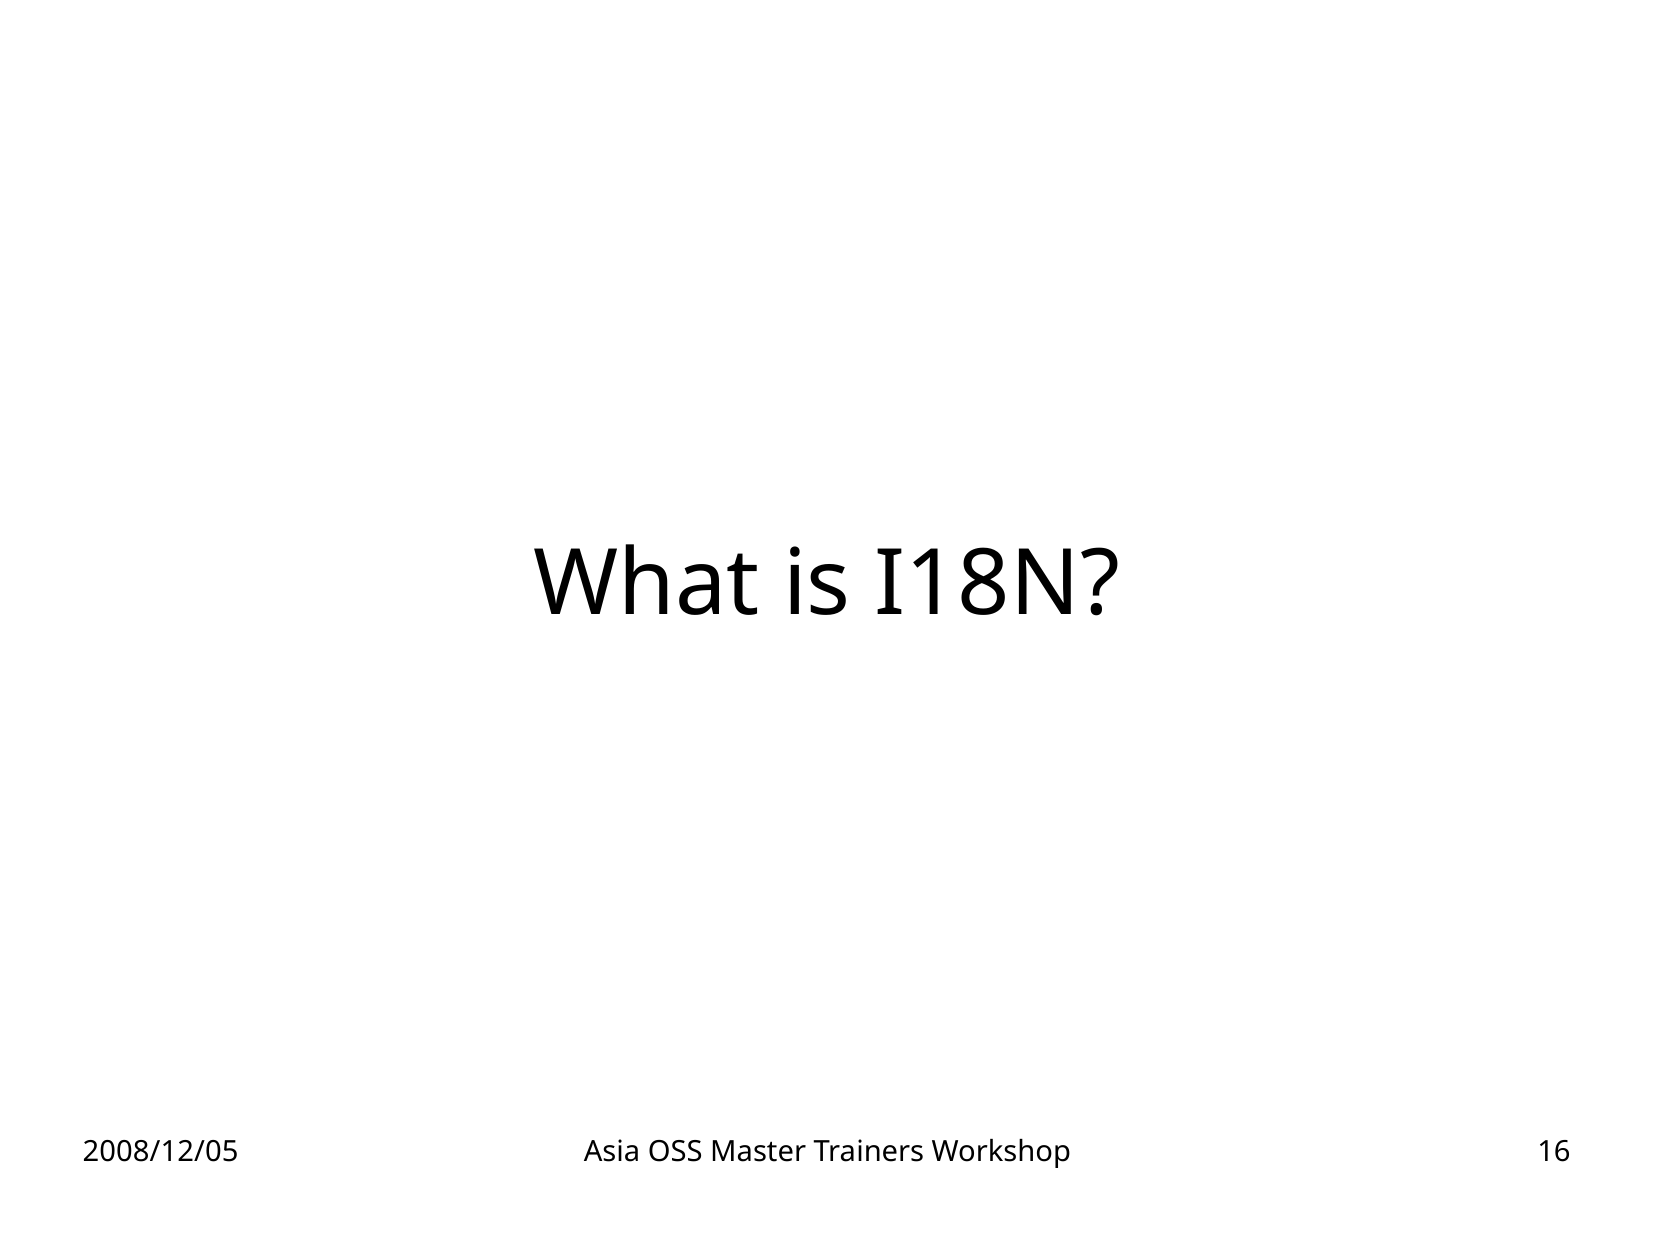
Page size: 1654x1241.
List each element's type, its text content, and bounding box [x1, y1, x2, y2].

title What is I18N? [82, 49, 1571, 1109]
